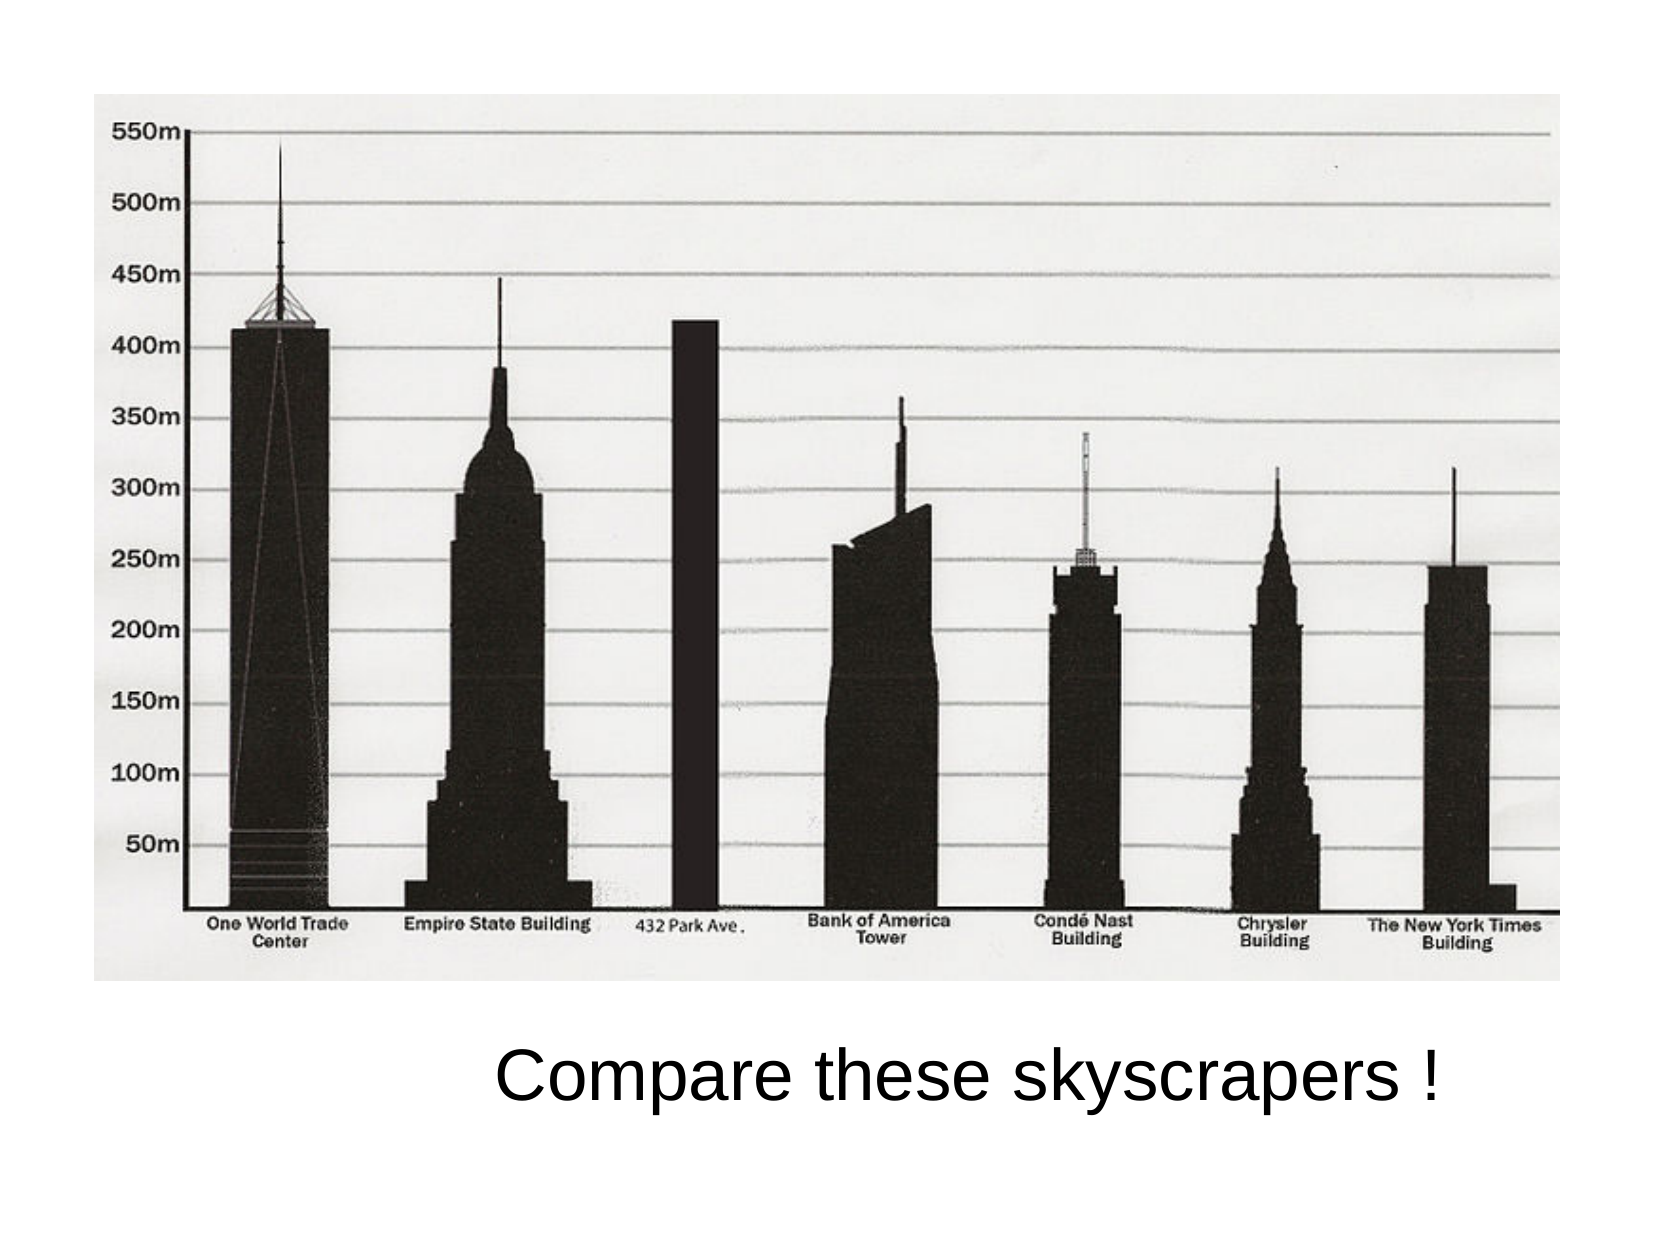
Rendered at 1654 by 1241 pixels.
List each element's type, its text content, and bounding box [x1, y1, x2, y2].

text_box Compare these skyscrapers ! [437, 1003, 1501, 1146]
picture [94, 94, 1560, 981]
